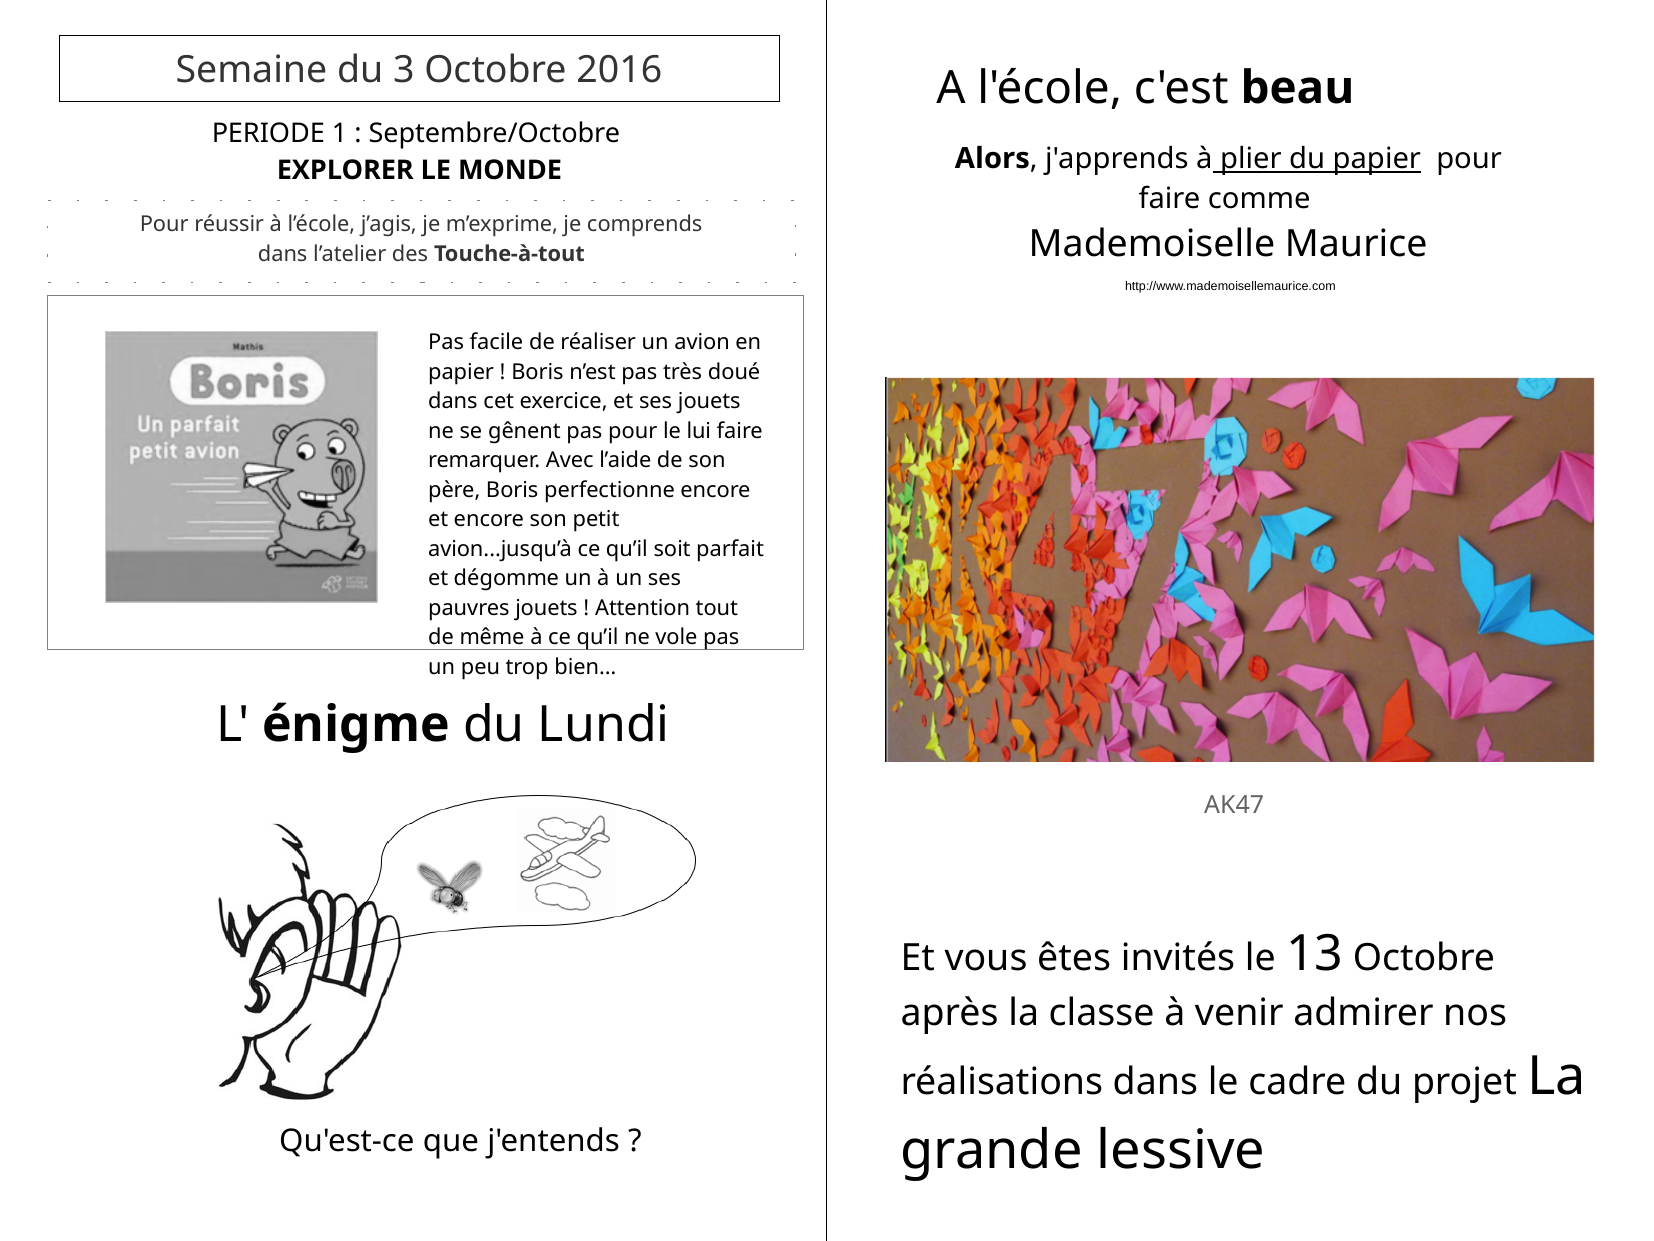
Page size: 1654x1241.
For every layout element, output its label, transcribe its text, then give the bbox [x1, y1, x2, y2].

picture [885, 377, 1595, 762]
text_box Pas facile de réaliser un avion en papier ! Boris n’est pas très doué dans cet exercice, et ses jouets ne se gênent pas pour le lui faire remarquer. Avec l’aide de son père, Boris perfectionne encore et encore son petit avion...jusqu’à ce qu’il soit parfait et dégomme un à un ses pauvres jouets ! Attention tout de même à ce qu’il ne vole pas un peu trop bien… [413, 318, 780, 638]
picture [105, 331, 378, 603]
text_box A l'école, c'est beau [909, 47, 1595, 154]
text_box Pour réussir à l’école, j’agis, je m’exprime, je comprends dans l’atelier des Touche-à-tout [47, 200, 796, 283]
text_box http://www.mademoisellemaurice.com [1110, 271, 1465, 308]
text_box L' énigme du Lundi [40, 680, 811, 844]
picture [159, 779, 709, 1100]
text_box AK47 [874, 779, 1595, 829]
text_box Semaine du 3 Octobre 2016 [59, 35, 780, 102]
text_box Et vous êtes invités le 13 Octobre après la classe à venir admirer nos réalisations dans le cadre du projet La grande lessive [885, 909, 1607, 1176]
text_box Alors, j'apprends à plier du papier pour faire comme Mademoiselle Maurice [909, 129, 1548, 305]
text_box PERIODE 1 : Septembre/Octobre EXPLORER LE MONDE [82, 106, 756, 189]
text_box Qu'est-ce que j'entends ? [94, 1110, 827, 1241]
